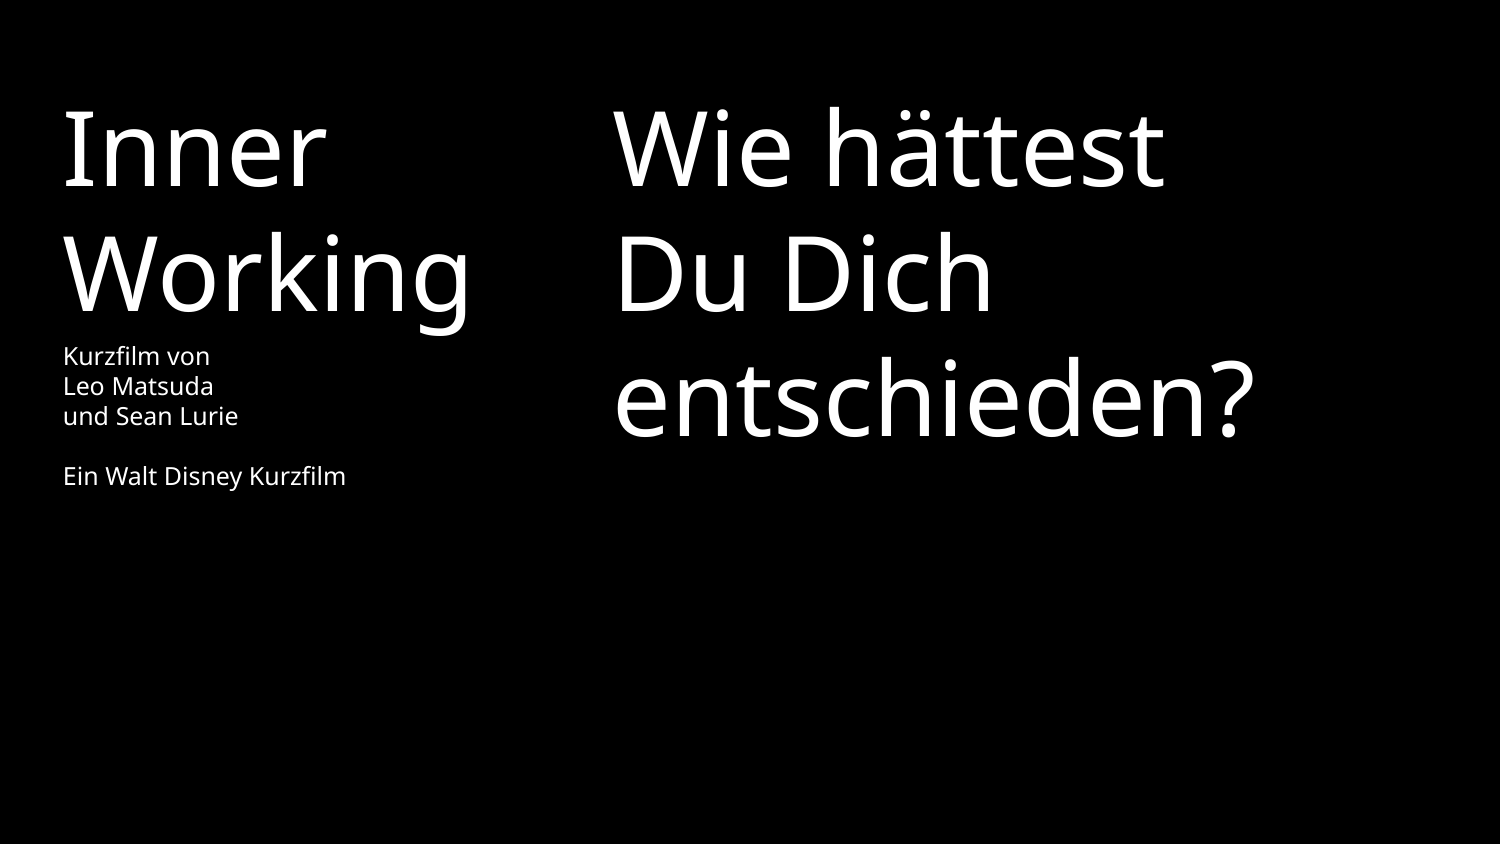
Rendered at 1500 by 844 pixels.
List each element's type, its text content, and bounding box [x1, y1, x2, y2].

text_box Kurzfilm von Leo Matsuda und Sean Lurie Ein Walt Disney Kurzfilm [47, 325, 389, 506]
text_box Wie hättest Du Dich entschieden? [597, 67, 1443, 473]
text_box Inner Working [47, 67, 533, 348]
